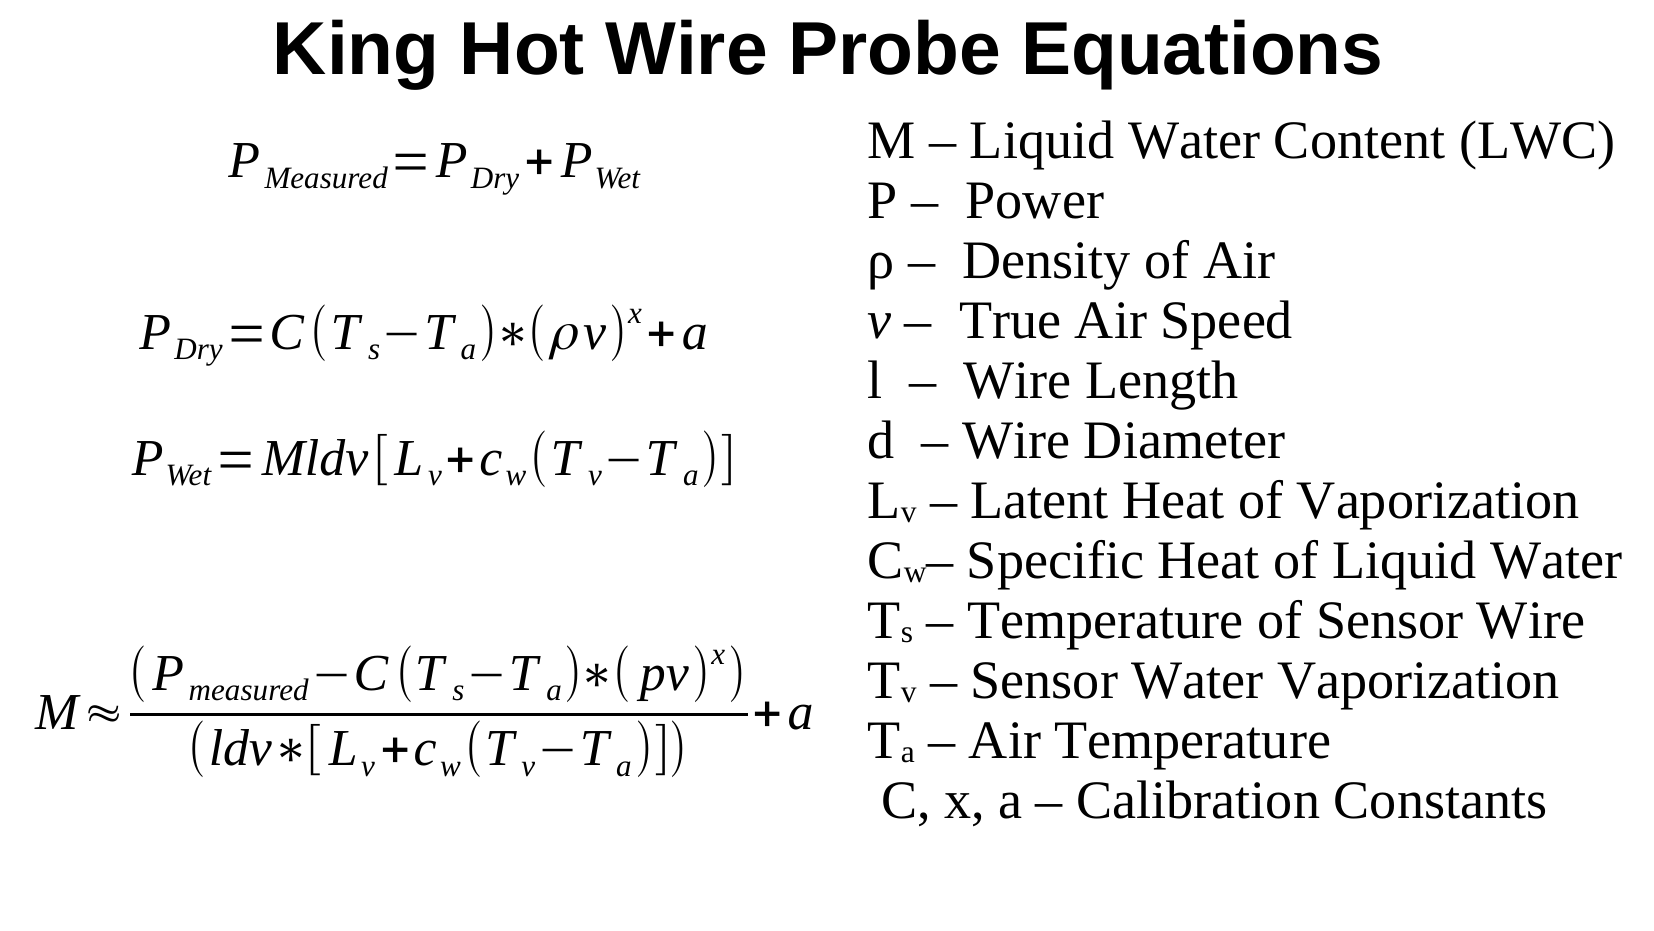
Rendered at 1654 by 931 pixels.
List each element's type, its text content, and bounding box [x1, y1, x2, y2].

text_box M – Liquid Water Content (LWC) P – Power ρ – Density of Air v – True Air Speed l – Wire Length d – Wire Diameter Lv – Latent Heat of Vaporization Cw– Specific Heat of Liquid Water Ts – Temperature of Sensor Wire Tv – Sensor Water Vaporization Ta – Air Temperature C, x, a – Calibration Constants [852, 102, 1645, 927]
chart [25, 643, 821, 786]
text_box King Hot Wire Probe Equations [4, 8, 1654, 92]
chart [219, 142, 649, 198]
chart [130, 301, 715, 370]
chart [123, 428, 742, 496]
